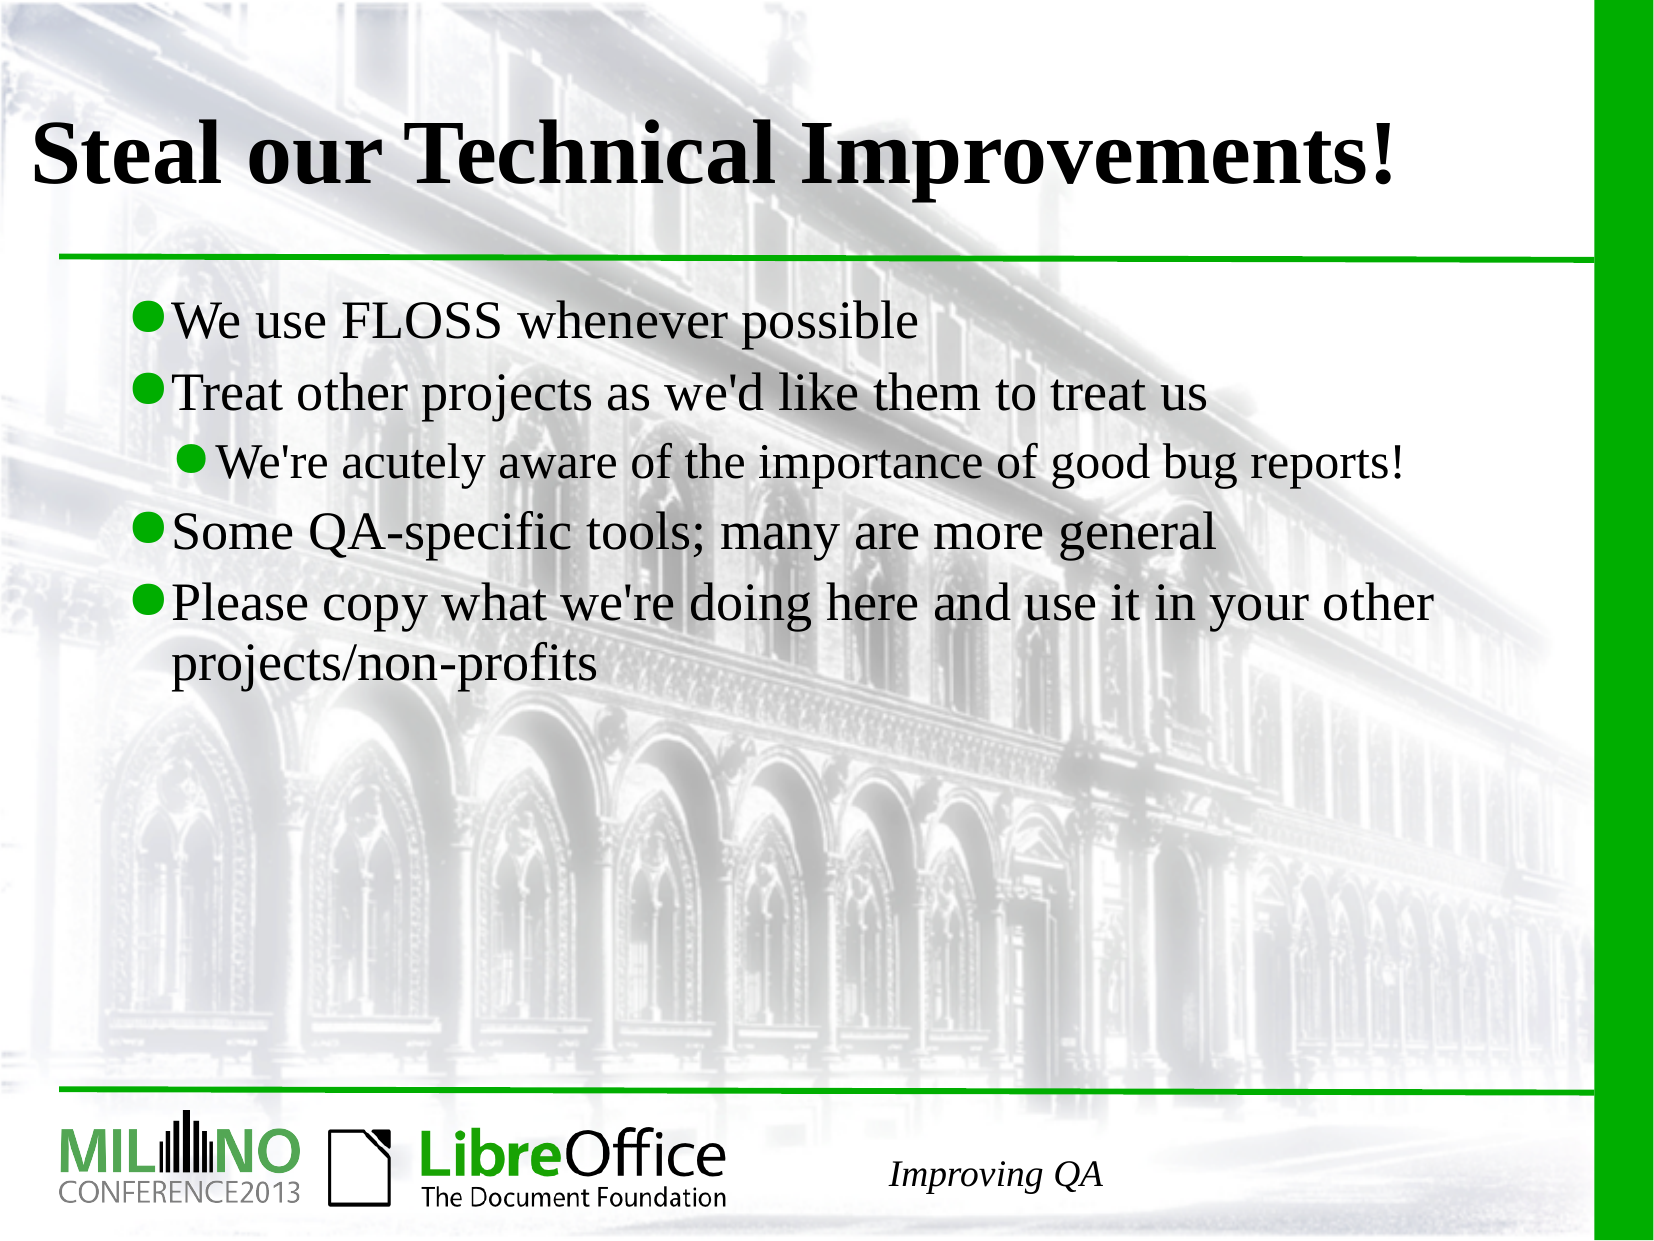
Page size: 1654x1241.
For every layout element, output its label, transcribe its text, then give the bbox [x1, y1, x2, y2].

list We use FLOSS whenever possible Treat other projects as we'd like them to treat us We're acutely aware of the importance of good bug reports! Some QA-specific tools; many are more general Please copy what we're doing here and use it in your other projects/non-profits [82, 290, 1591, 1010]
title Steal our Technical Improvements! [30, 49, 1621, 257]
picture [0, 1, 1594, 1241]
